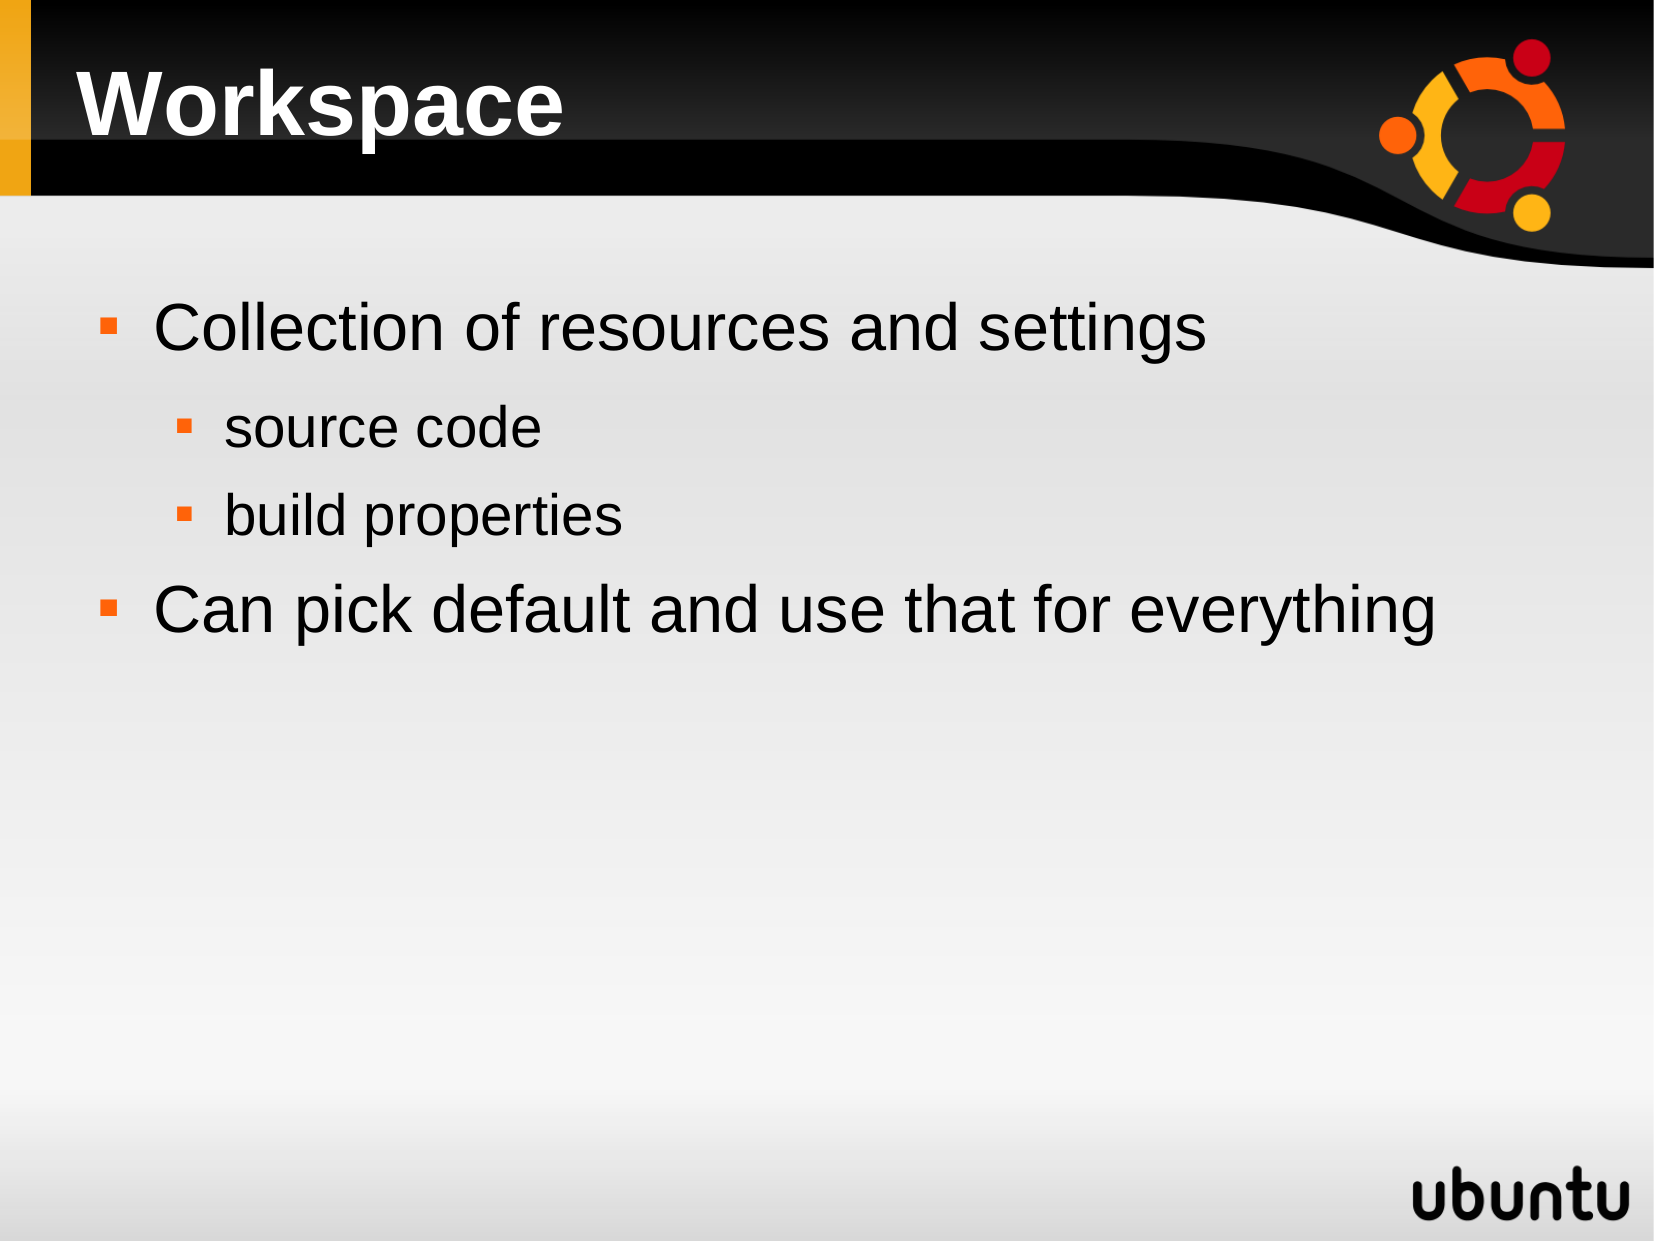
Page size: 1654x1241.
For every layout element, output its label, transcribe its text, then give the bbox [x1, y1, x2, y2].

picture [0, 0, 1654, 1241]
title Workspace [76, 0, 1565, 208]
list Collection of resources and settings source code build properties Can pick default and use that for everything [82, 290, 1571, 1094]
